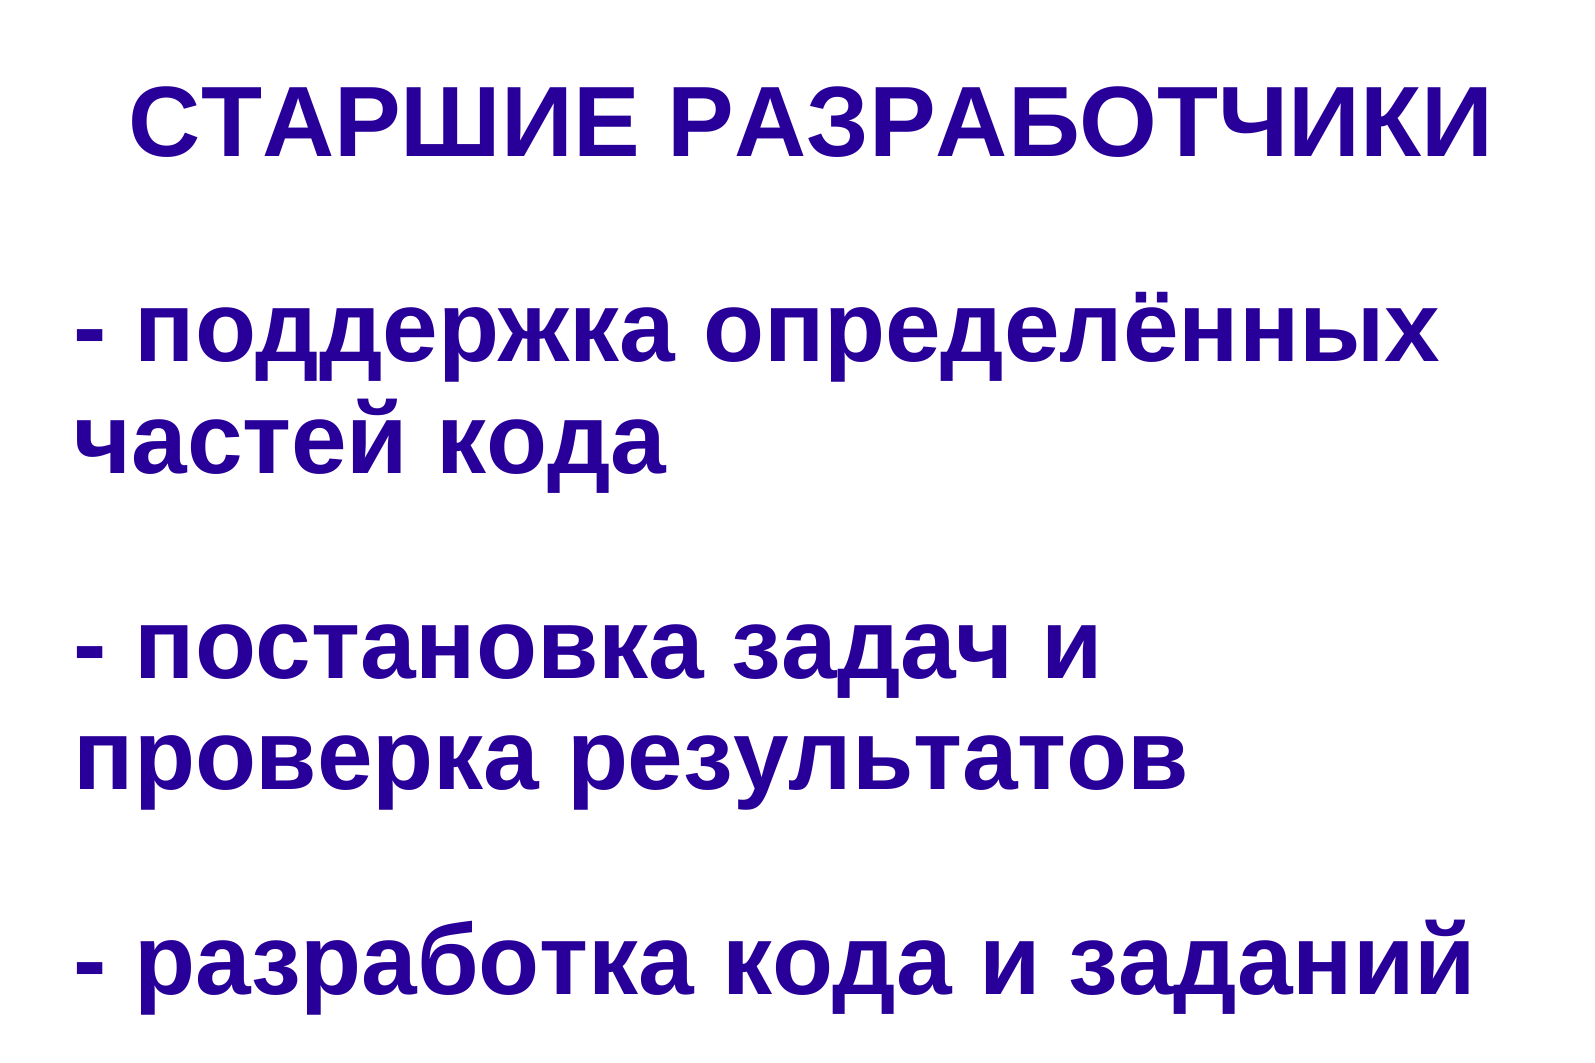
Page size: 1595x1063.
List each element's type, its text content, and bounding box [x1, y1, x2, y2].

text_box СТАРШИЕ РАЗРАБОТЧИКИ - поддержка определённых частей кода - постановка задач и проверка результатов - разработка кода и заданий [59, 59, 1565, 1063]
